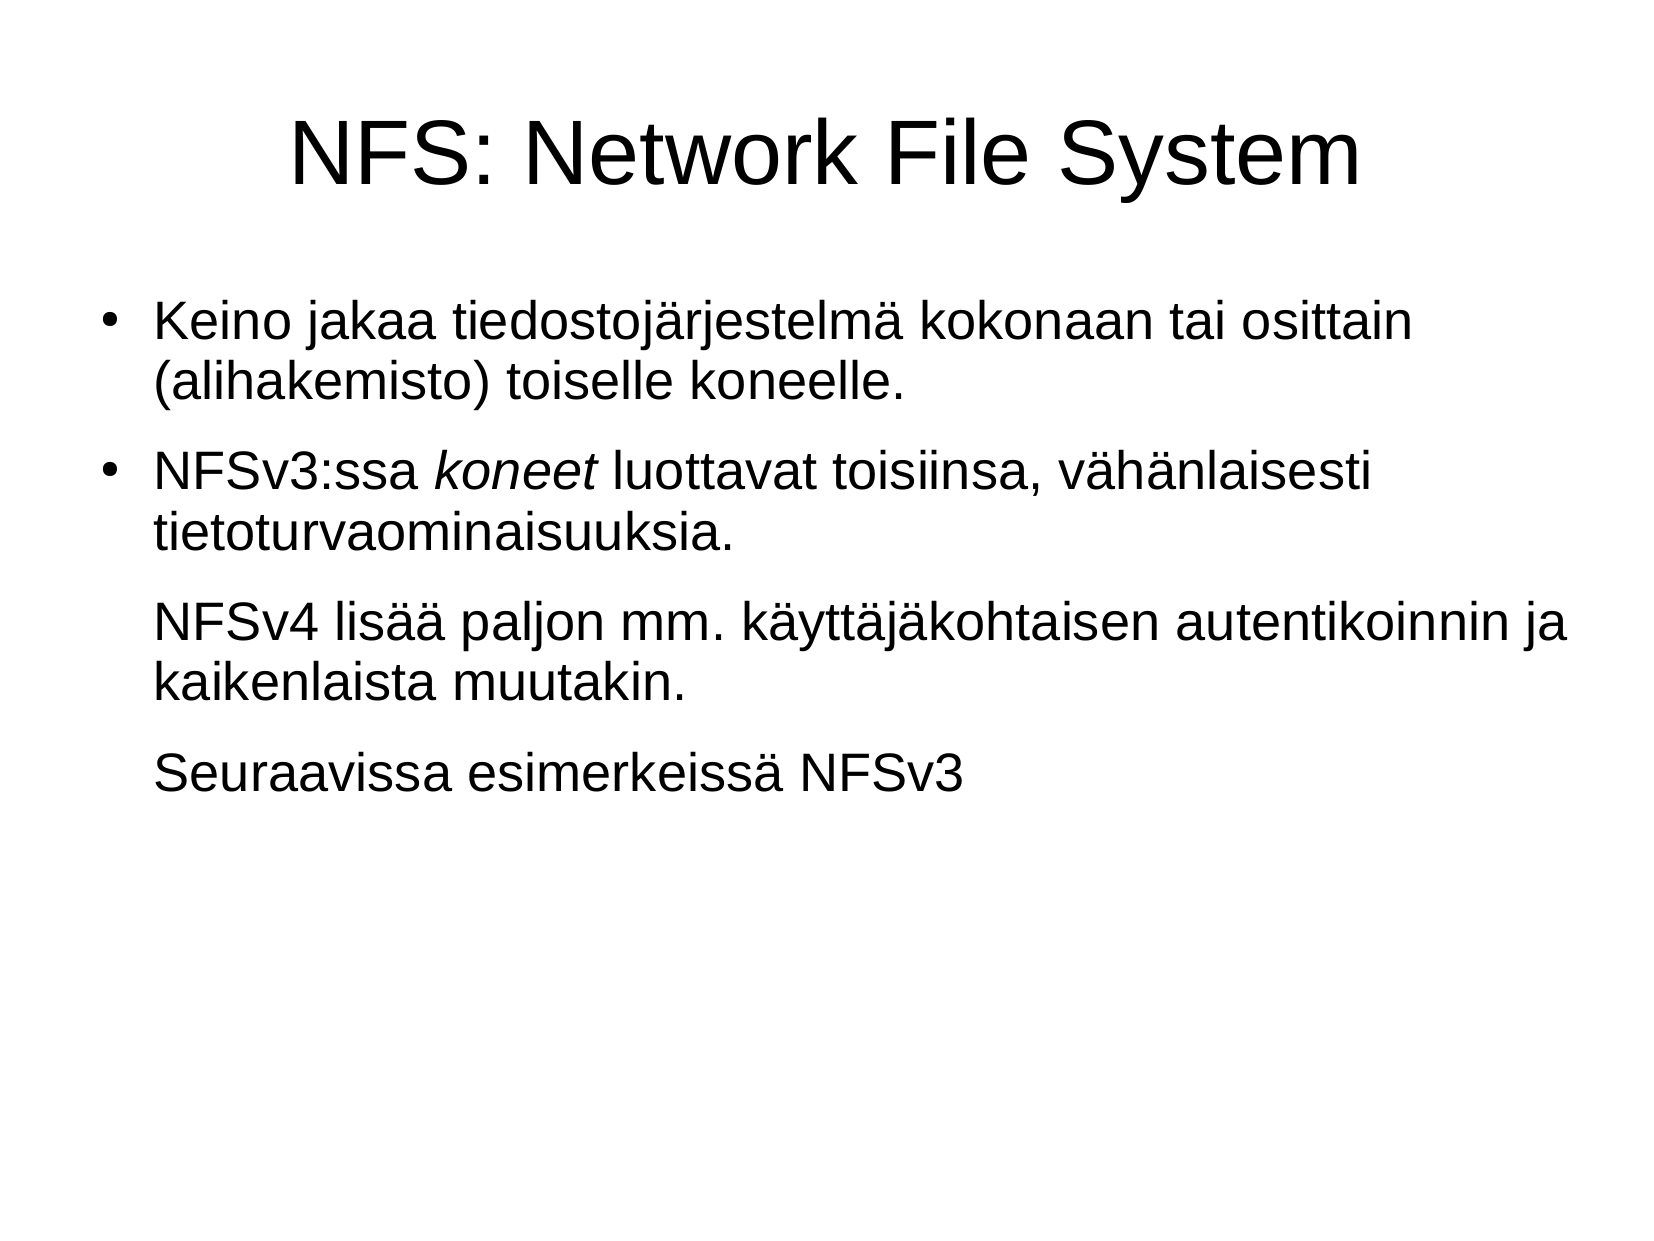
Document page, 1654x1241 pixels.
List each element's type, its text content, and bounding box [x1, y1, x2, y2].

list Keino jakaa tiedostojärjestelmä kokonaan tai osittain (alihakemisto) toiselle koneelle. NFSv3:ssa koneet luottavat toisiinsa, vähänlaisesti tietoturvaominaisuuksia. NFSv4 lisää paljon mm. käyttäjäkohtaisen autentikoinnin ja kaikenlaista muutakin. Seuraavissa esimerkeissä NFSv3 [82, 290, 1571, 1010]
title NFS: Network File System [82, 49, 1571, 257]
